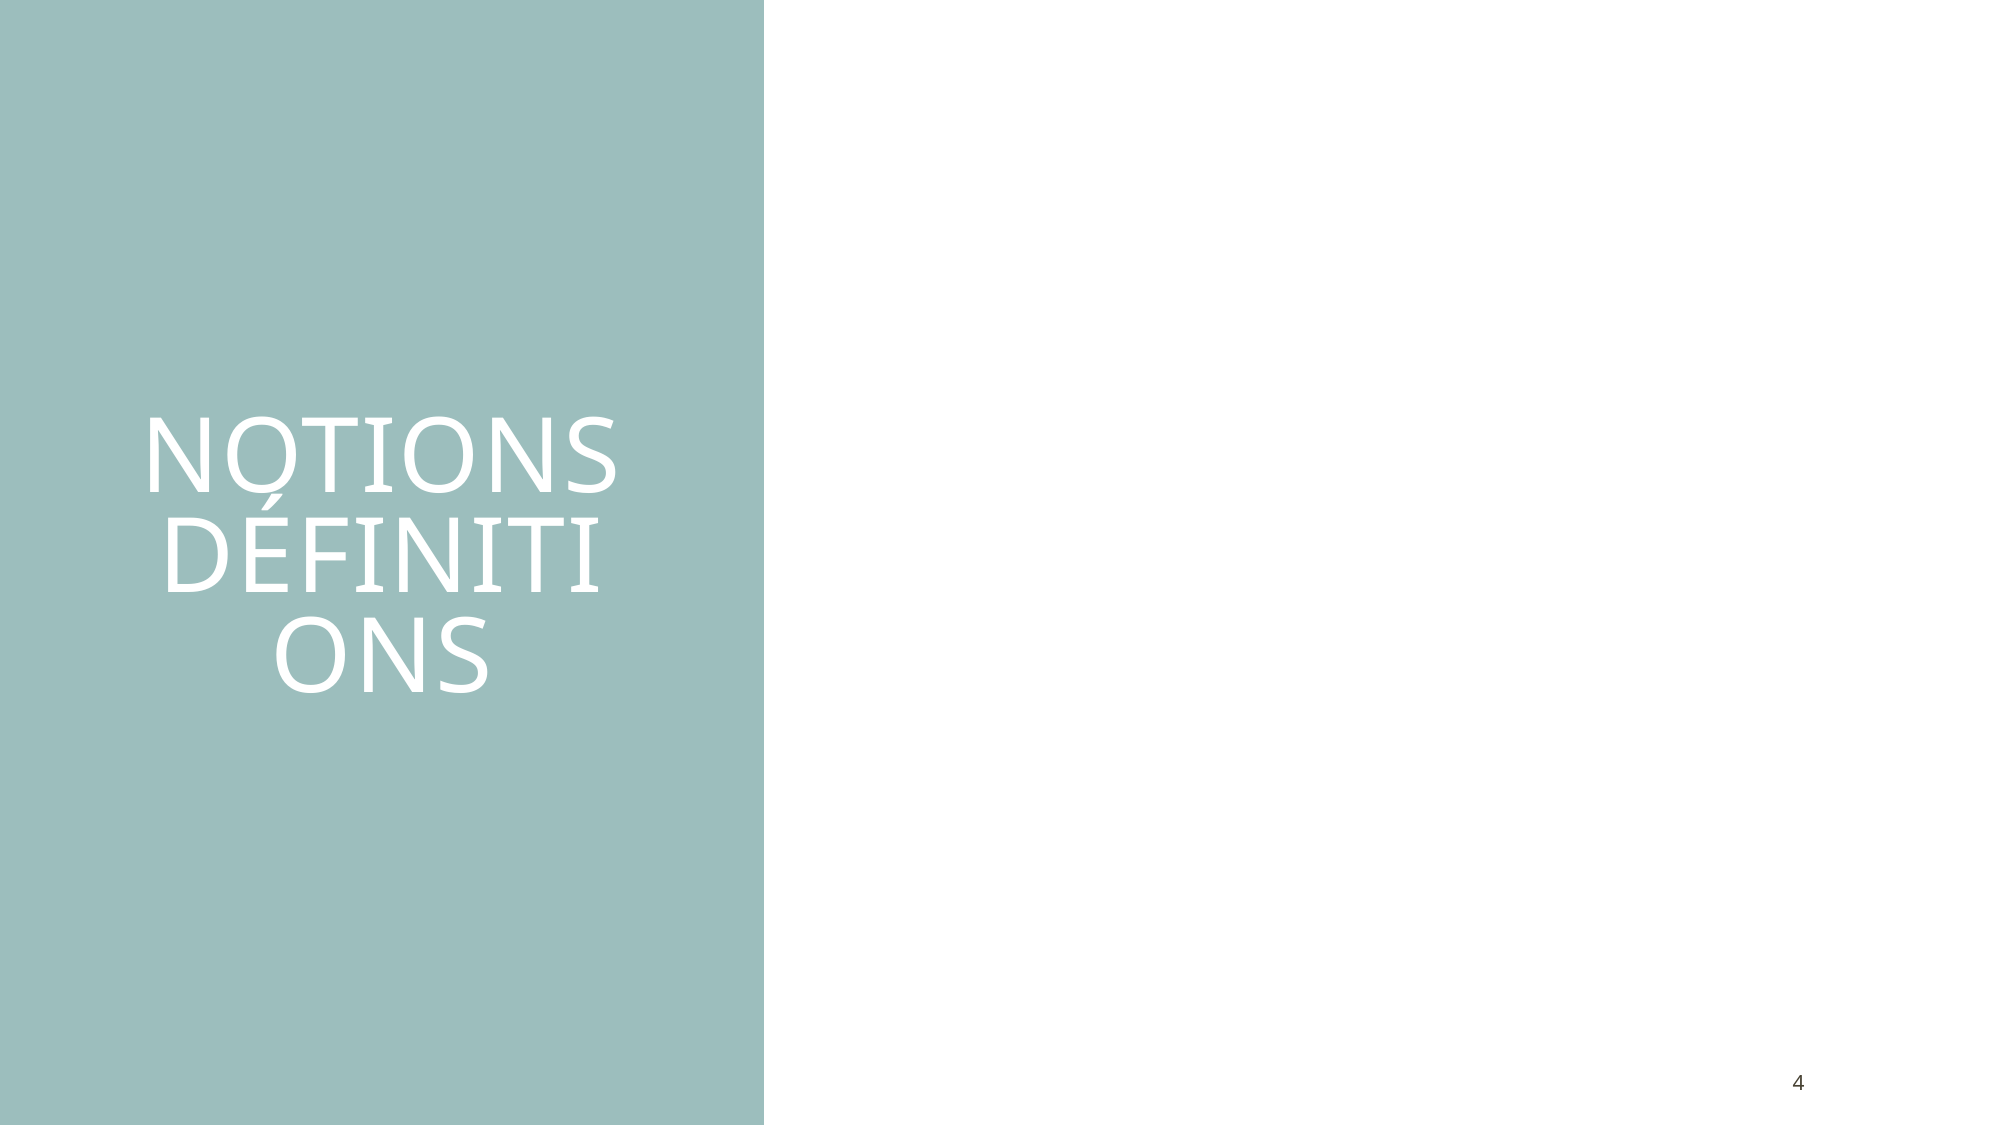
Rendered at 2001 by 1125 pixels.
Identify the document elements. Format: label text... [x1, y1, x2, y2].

title NOTIONS Définitions [110, 131, 653, 994]
text_box [0, 0, 2000, 1125]
text_box 4 [1777, 1061, 1938, 1107]
